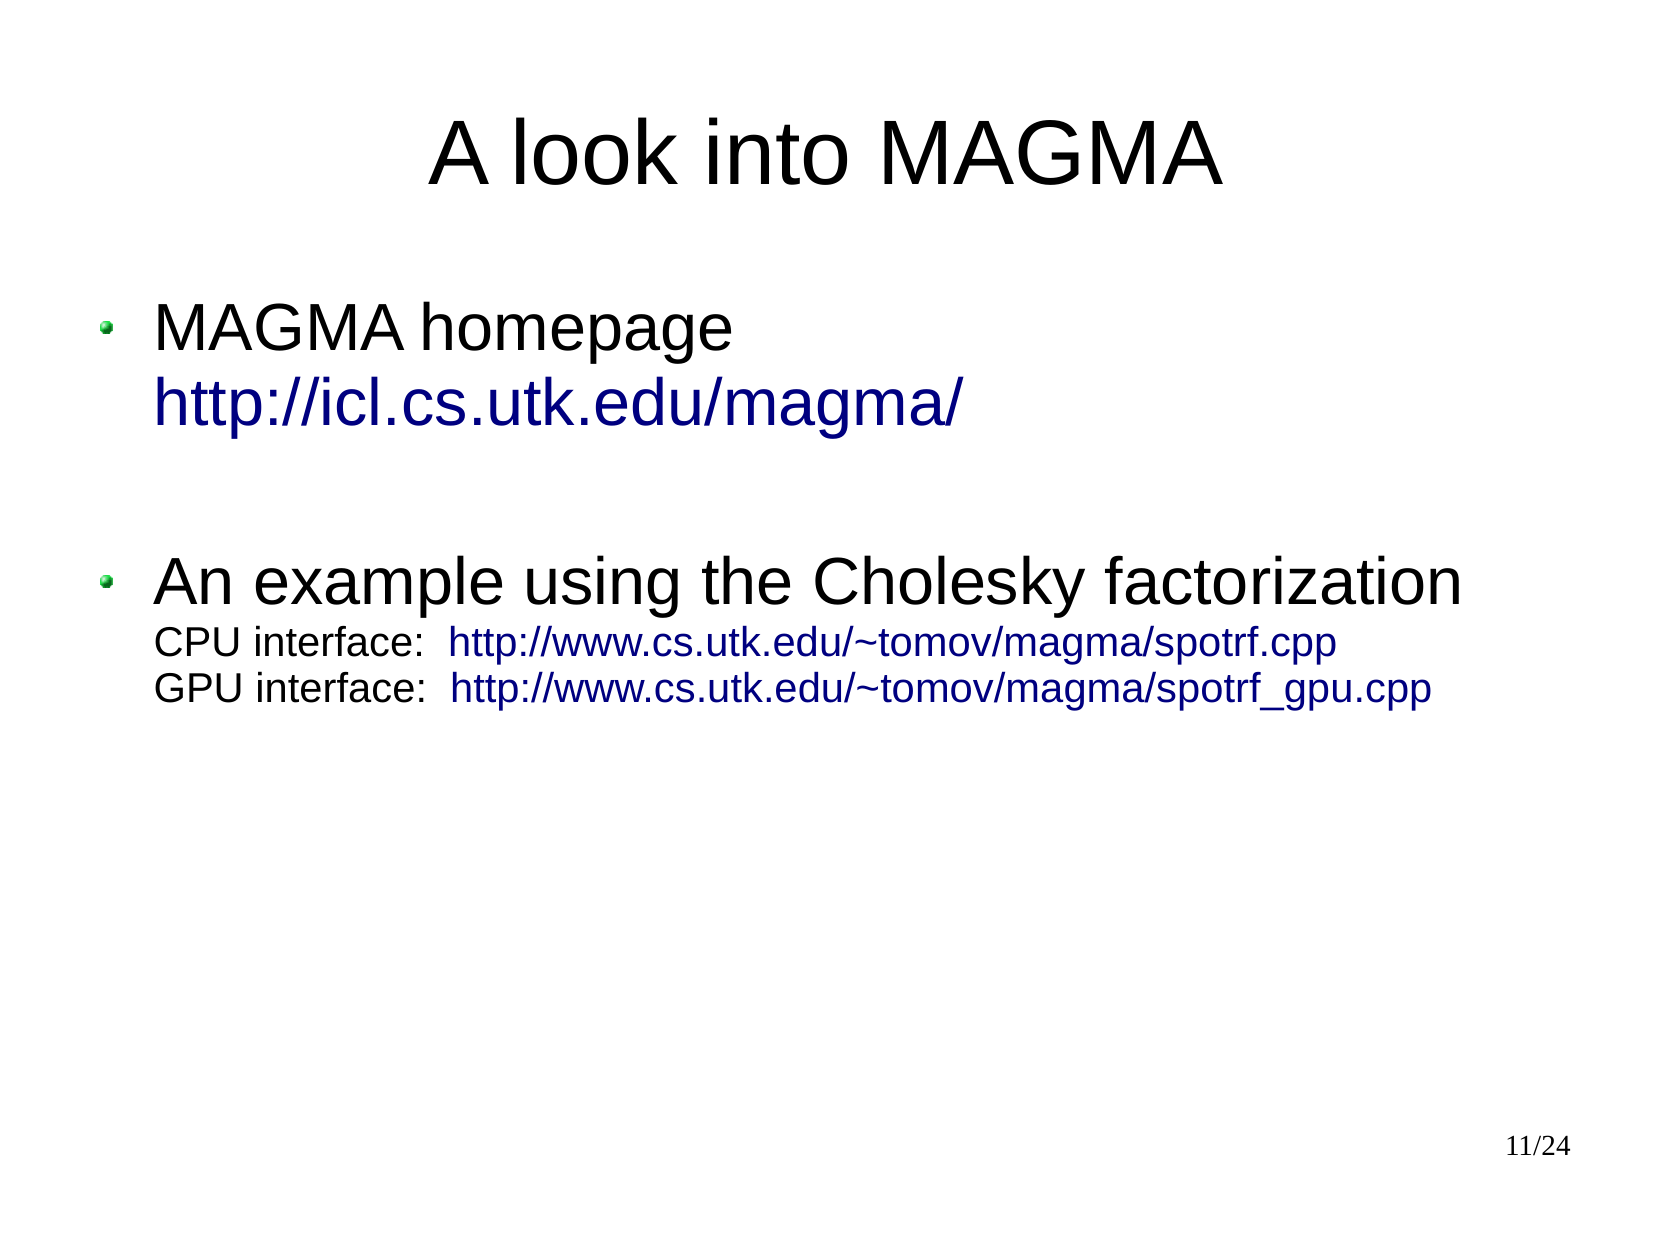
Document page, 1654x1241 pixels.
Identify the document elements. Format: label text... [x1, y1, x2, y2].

list MAGMA homepage http://icl.cs.utk.edu/magma/ An example using the Cholesky factorization CPU interface: http://www.cs.utk.edu/~tomov/magma/spotrf.cpp GPU interface: http://www.cs.utk.edu/~tomov/magma/spotrf_gpu.cpp [82, 290, 1571, 1094]
title A look into MAGMA [82, 56, 1571, 250]
